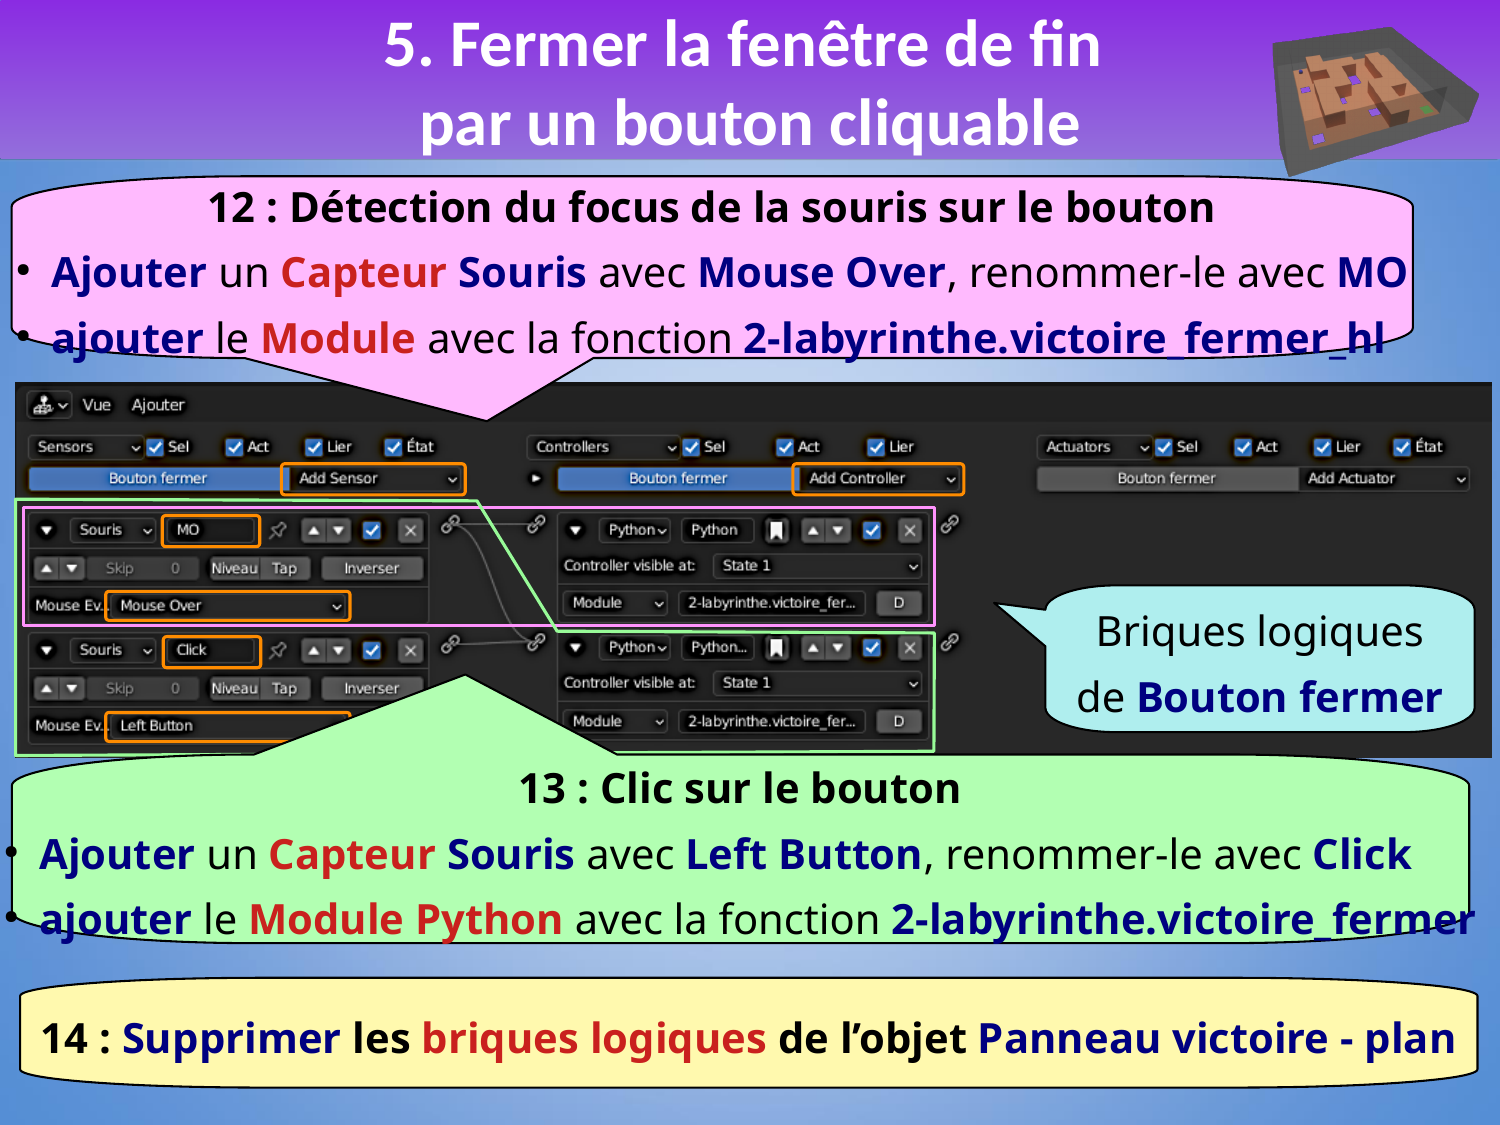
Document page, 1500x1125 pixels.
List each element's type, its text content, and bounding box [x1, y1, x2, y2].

text_box 5. Fermer la fenêtre de fin par un bouton cliquable [0, 0, 1500, 159]
text_box 12 : Détection du focus de la souris sur le bouton Ajouter un Capteur Souris avec Mouse Over, renommer-le avec MO ajouter le Module avec la fonction 2-labyrinthe.victoire_fermer_hl [11, 176, 1413, 422]
text_box 13 : Clic sur le bouton Ajouter un Capteur Souris avec Left Button, renommer-le avec Click ajouter le Module Python avec la fonction 2-labyrinthe.victoire_fermer [11, 674, 1470, 944]
text_box 14 : Supprimer les briques logiques de l’objet Panneau victoire - plan [20, 977, 1478, 1088]
picture [0, 27, 1500, 1125]
text_box Briques logiques de Bouton fermer [994, 585, 1475, 733]
